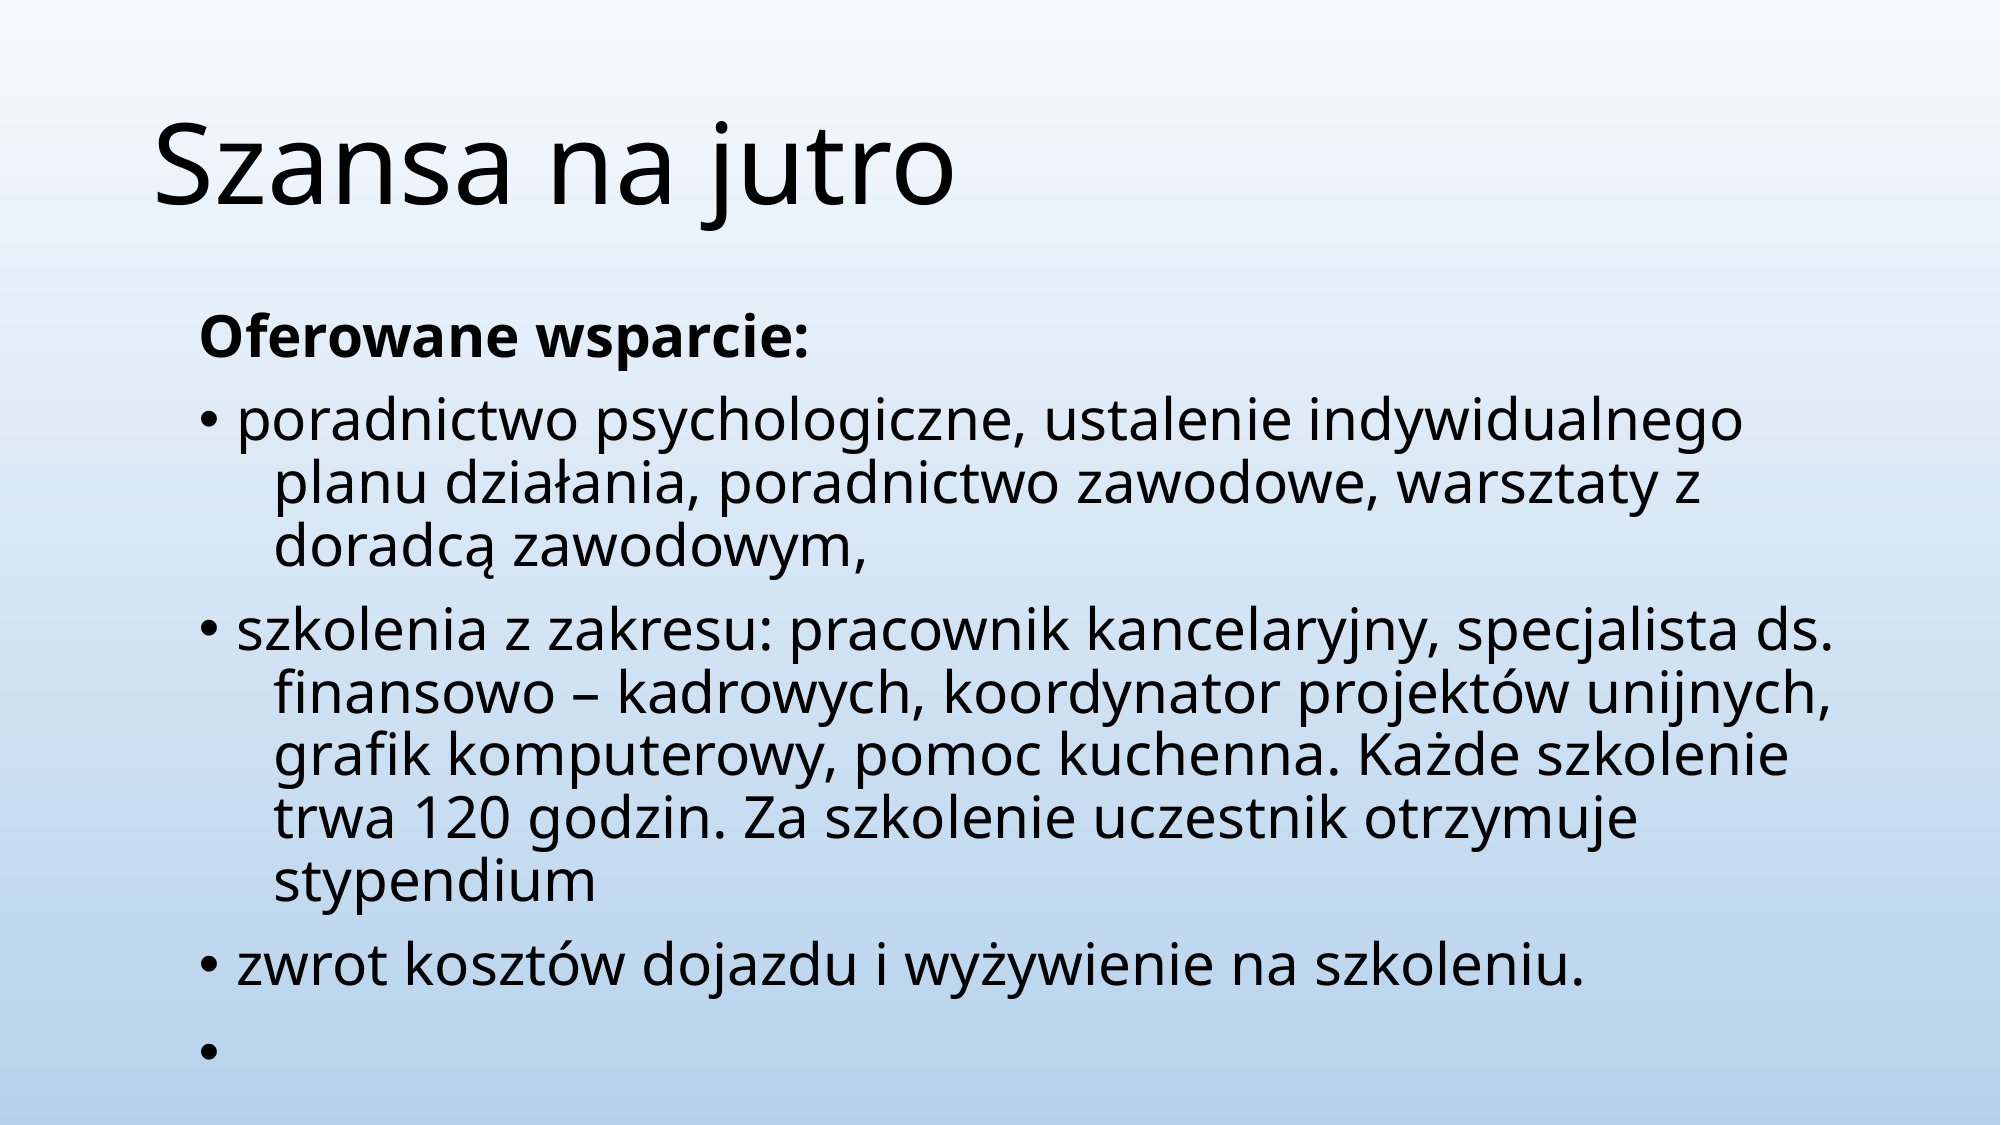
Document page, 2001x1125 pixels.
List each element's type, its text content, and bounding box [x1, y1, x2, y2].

title Szansa na jutro [137, 59, 1863, 278]
list Oferowane wsparcie: poradnictwo psychologiczne, ustalenie indywidualnego planu działania, poradnictwo zawodowe, warsztaty z doradcą zawodowym, szkolenia z zakresu: pracownik kancelaryjny, specjalista ds. finansowo – kadrowych, koordynator projektów unijnych, grafik komputerowy, pomoc kuchenna. Każde szkolenie trwa 120 godzin. Za szkolenie uczestnik otrzymuje stypendium zwrot kosztów dojazdu i wyżywienie na szkoleniu. [183, 299, 1863, 1014]
